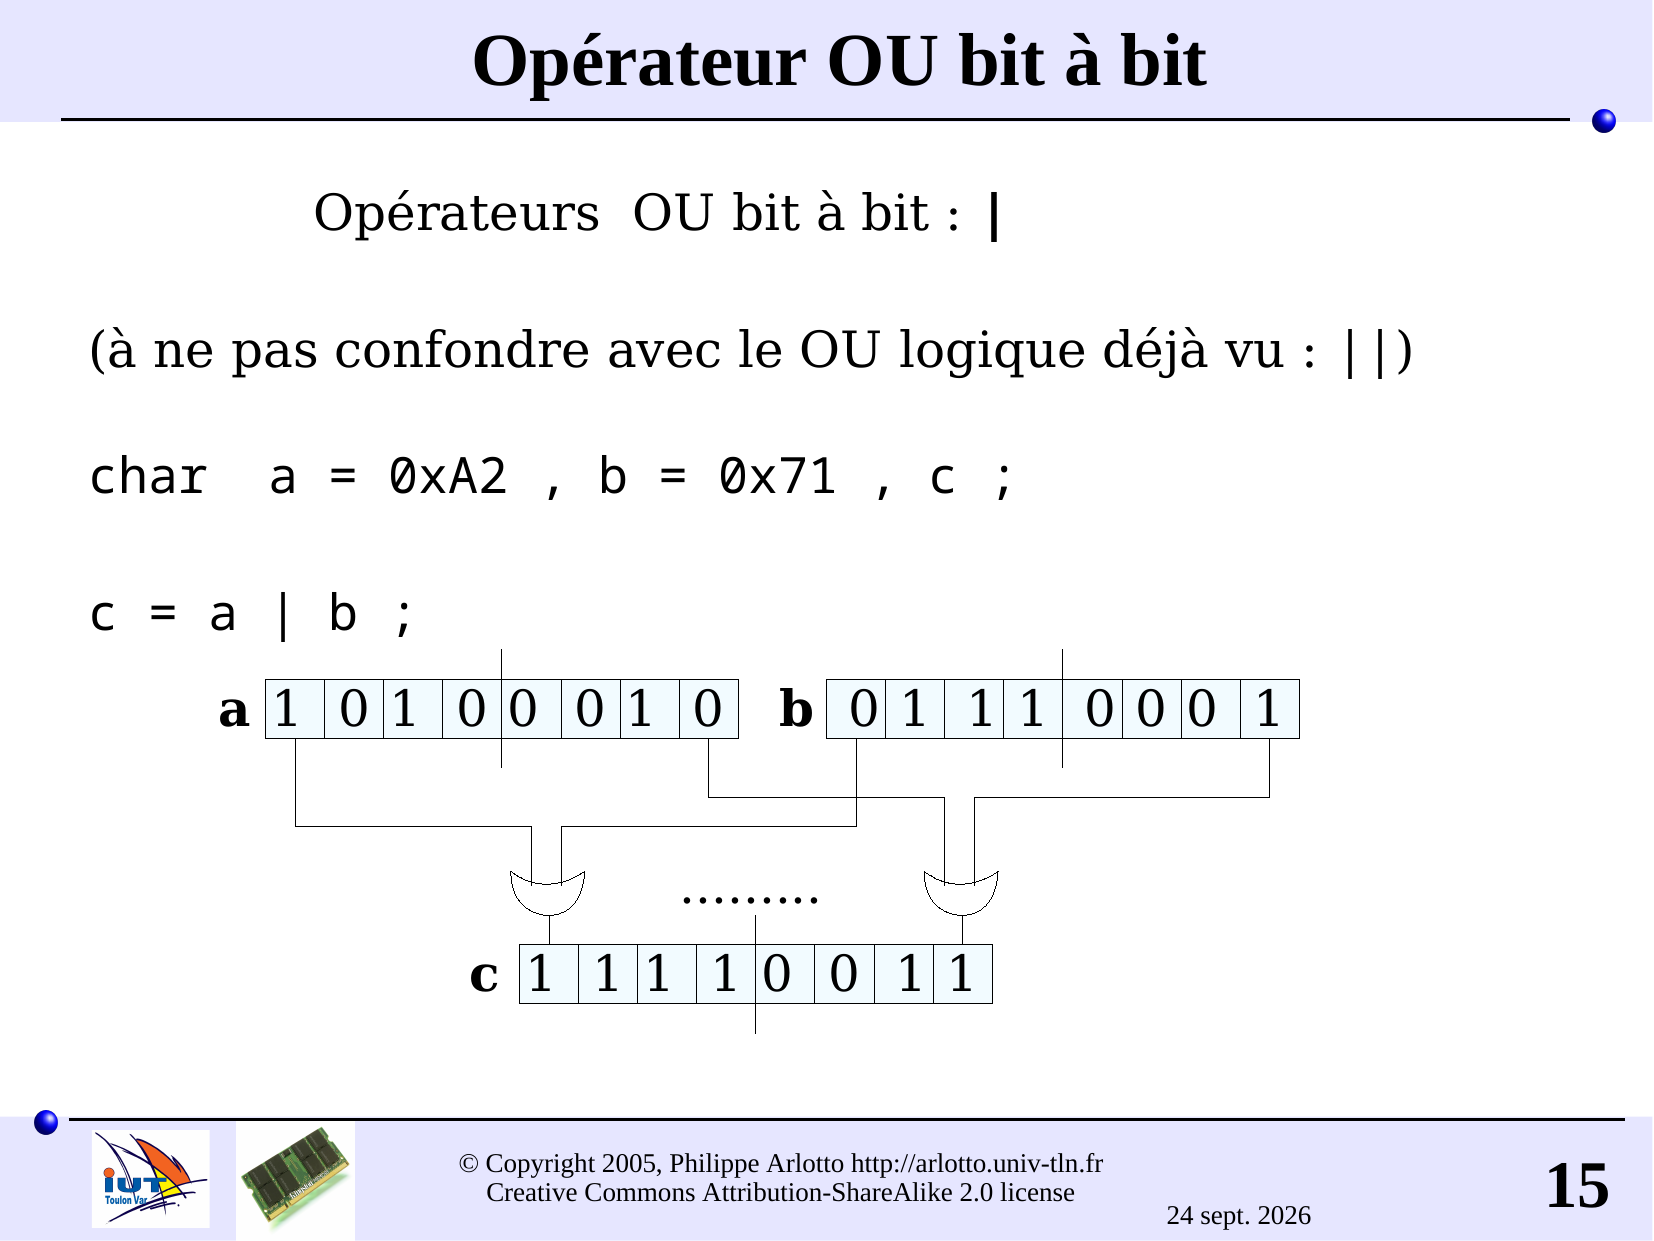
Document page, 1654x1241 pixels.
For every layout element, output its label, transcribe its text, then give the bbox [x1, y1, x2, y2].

text_box 0 [502, 679, 561, 739]
text_box 0 [561, 679, 620, 739]
text_box a [218, 679, 252, 738]
text_box c [469, 944, 502, 1005]
text_box 1 [620, 679, 679, 739]
text_box 0 [1181, 679, 1240, 739]
text_box 1 [696, 944, 755, 1004]
text_box 0 [1122, 679, 1181, 739]
text_box 1 [383, 679, 442, 739]
picture [236, 1121, 355, 1241]
text_box 1 [944, 679, 1003, 739]
text_box Opérateurs OU bit à bit : | (à ne pas confondre avec le OU logique déjà vu : ||) char a = 0xA2 , b = 0x71 , c ; c = a | b ; [88, 177, 1416, 593]
text_box 0 [442, 679, 501, 739]
text_box 0 [679, 679, 739, 739]
text_box 0 [755, 944, 814, 1004]
text_box b [779, 679, 815, 739]
text_box 0 [324, 679, 383, 739]
text_box 1 [637, 944, 696, 1004]
text_box 1 [265, 679, 324, 739]
title Opérateur OU bit à bit [95, 11, 1585, 110]
text_box 0 [814, 944, 874, 1004]
text_box 1 [1003, 679, 1062, 739]
text_box 1 [933, 944, 993, 1004]
text_box 0 [1062, 679, 1122, 739]
text_box 1 [885, 679, 944, 739]
text_box 1 [519, 944, 578, 1004]
text_box 0 [826, 679, 885, 739]
text_box 1 [874, 944, 933, 1004]
text_box ......... [679, 857, 824, 916]
text_box 1 [578, 944, 637, 1004]
text_box 1 [1240, 679, 1300, 739]
